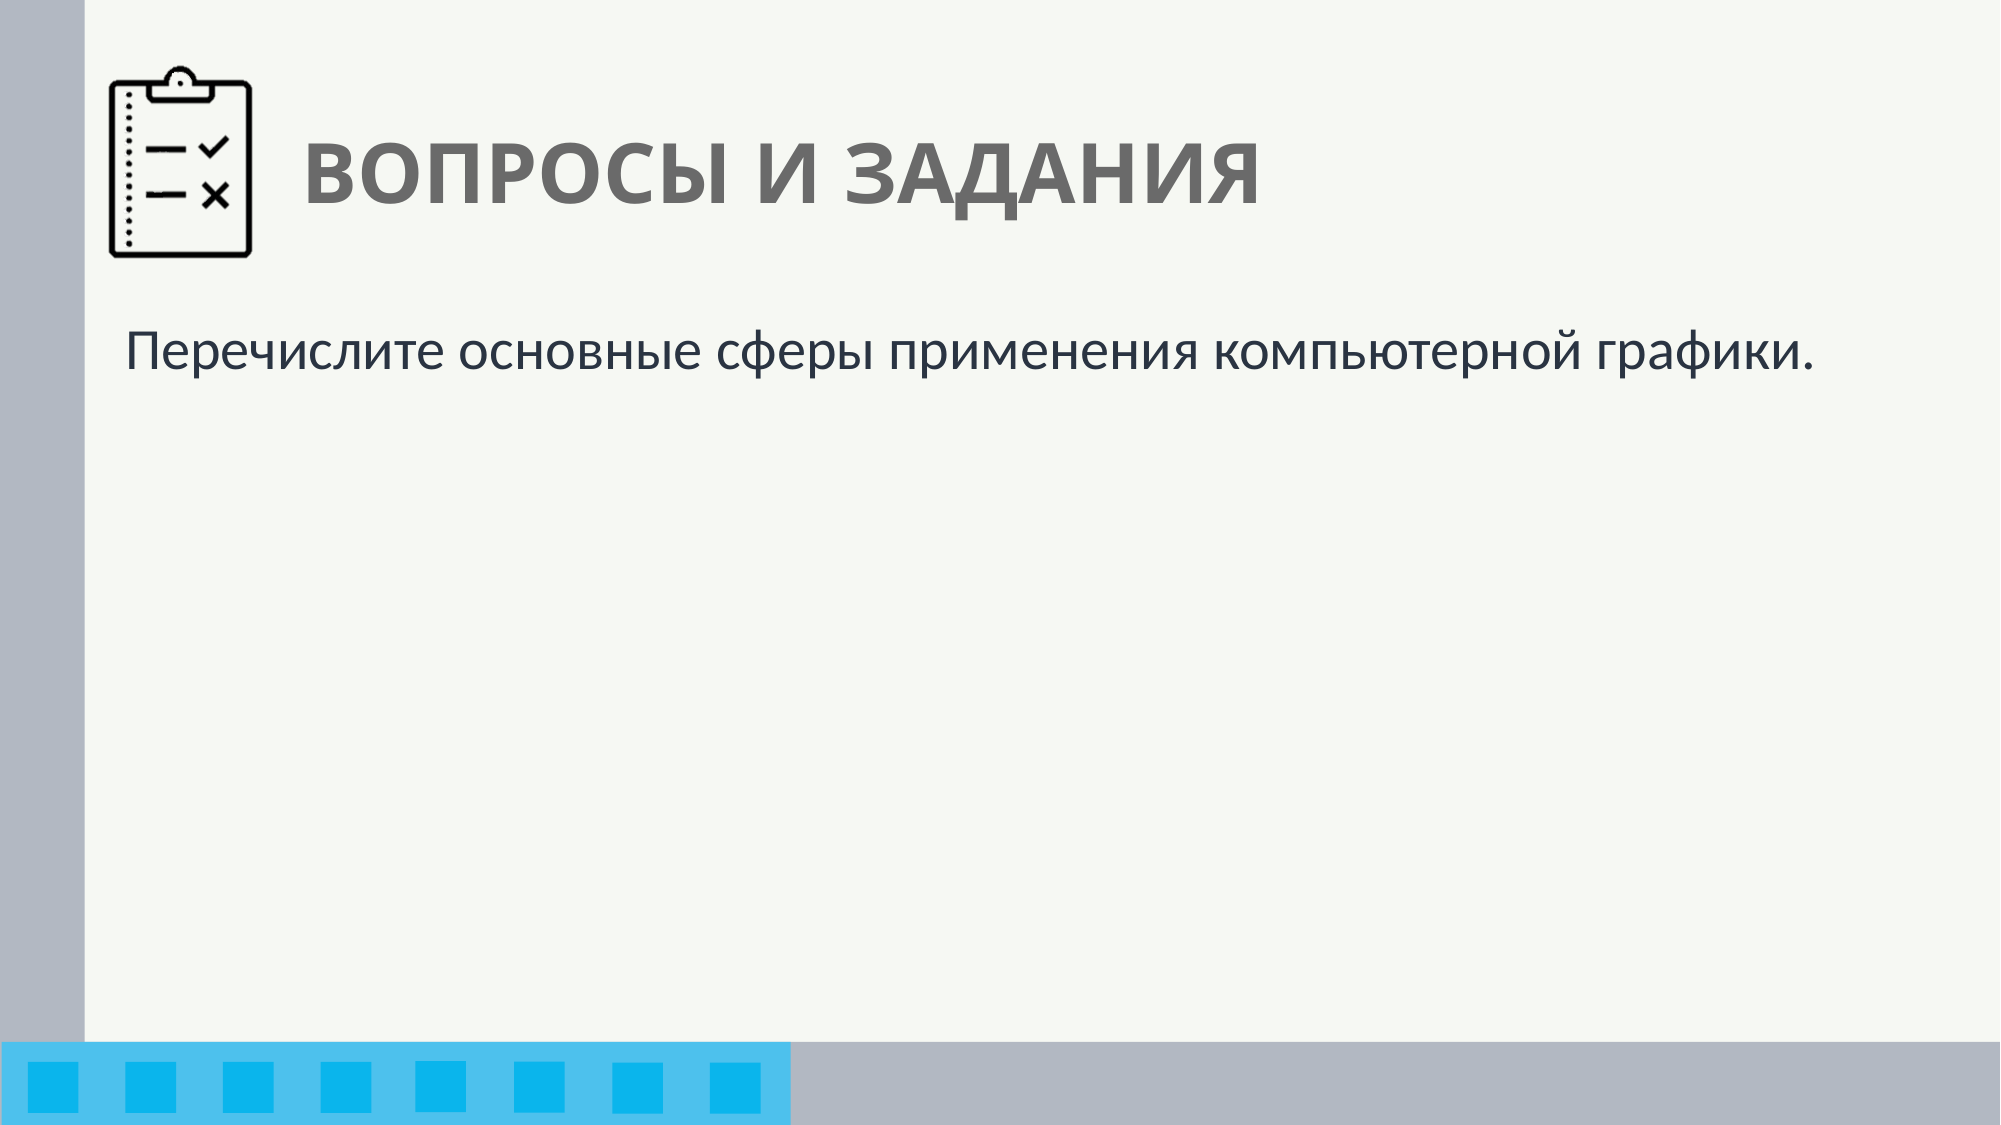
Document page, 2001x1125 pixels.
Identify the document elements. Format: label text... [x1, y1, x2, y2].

picture [85, 54, 286, 286]
list Перечислите основные сферы применения компьютерной графики. [110, 311, 1892, 1058]
title ВОПРОСЫ И ЗАДАНИЯ [285, 67, 1892, 286]
